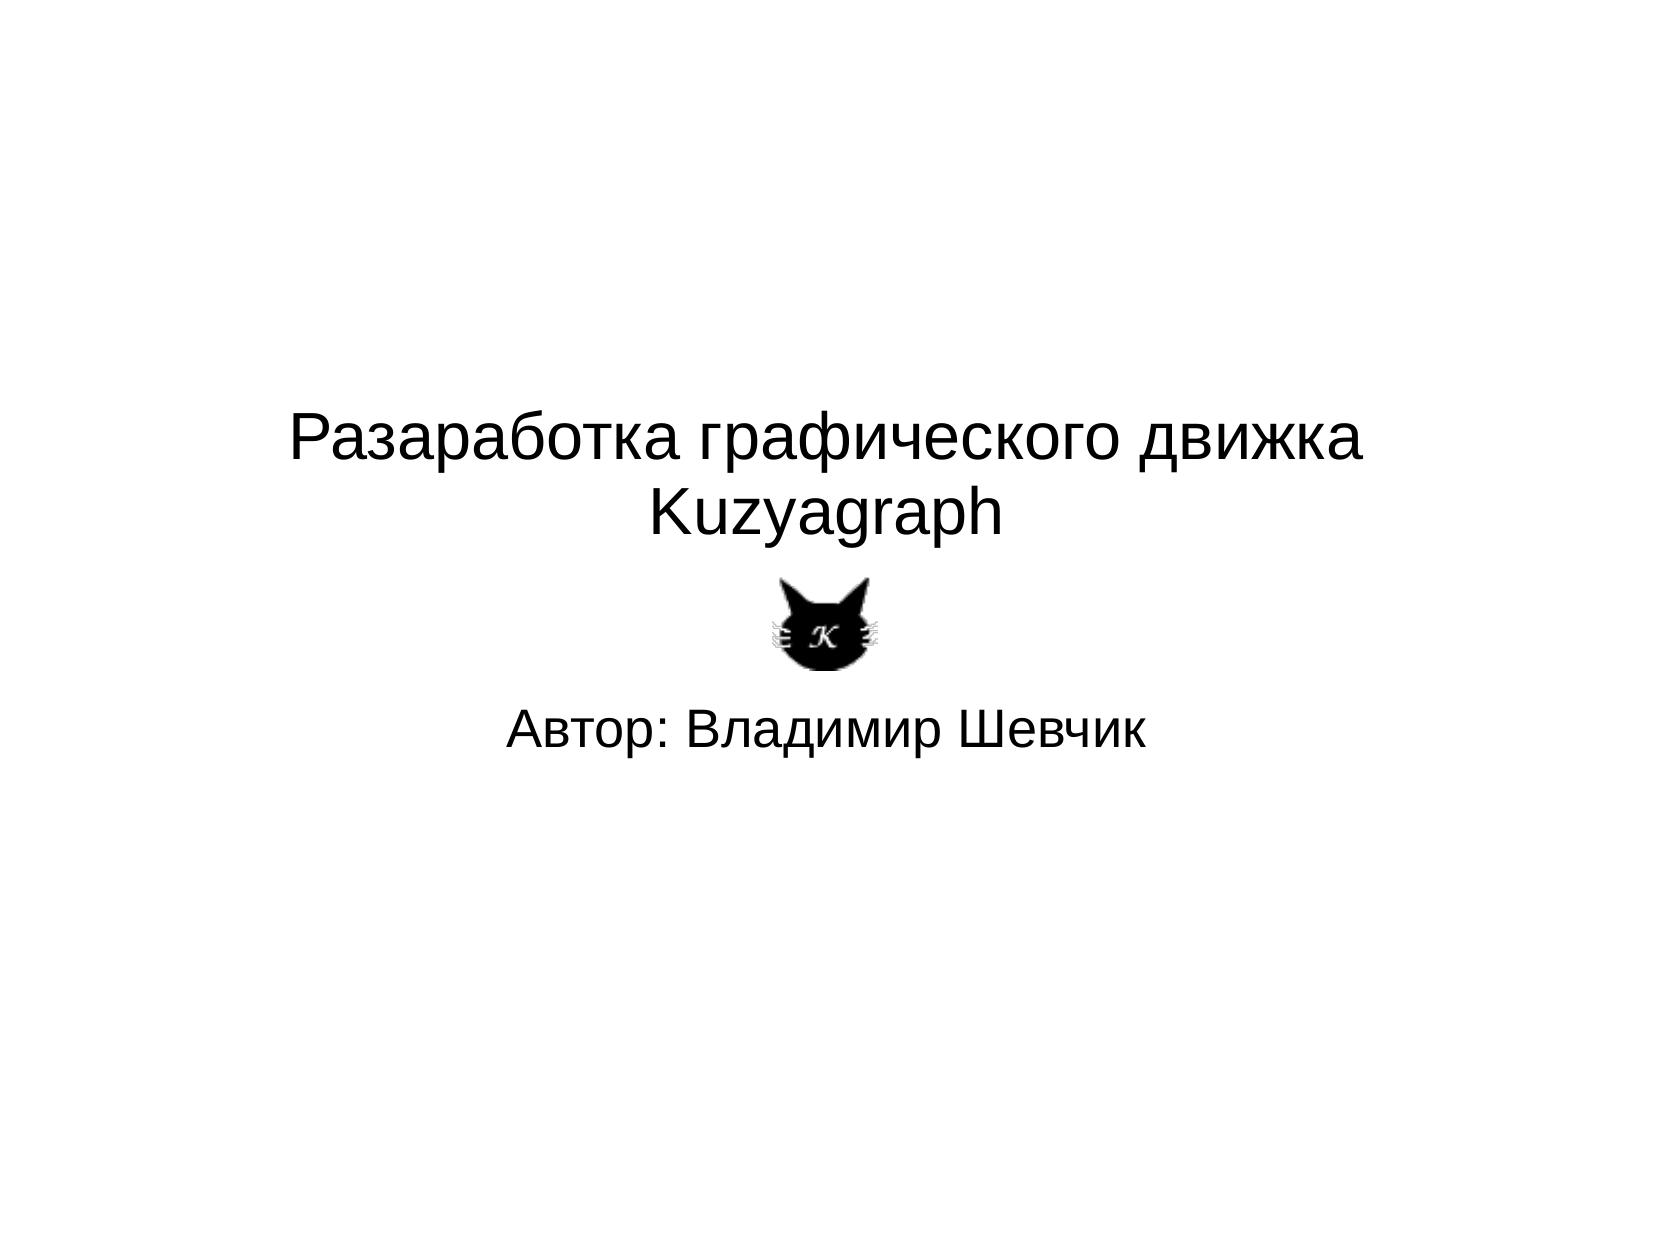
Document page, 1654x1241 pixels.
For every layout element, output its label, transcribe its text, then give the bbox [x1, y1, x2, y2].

picture [772, 566, 878, 671]
subtitle Разаработка графического движка Kuzyagraph Автор: Владимир Шевчик [82, 49, 1571, 1109]
